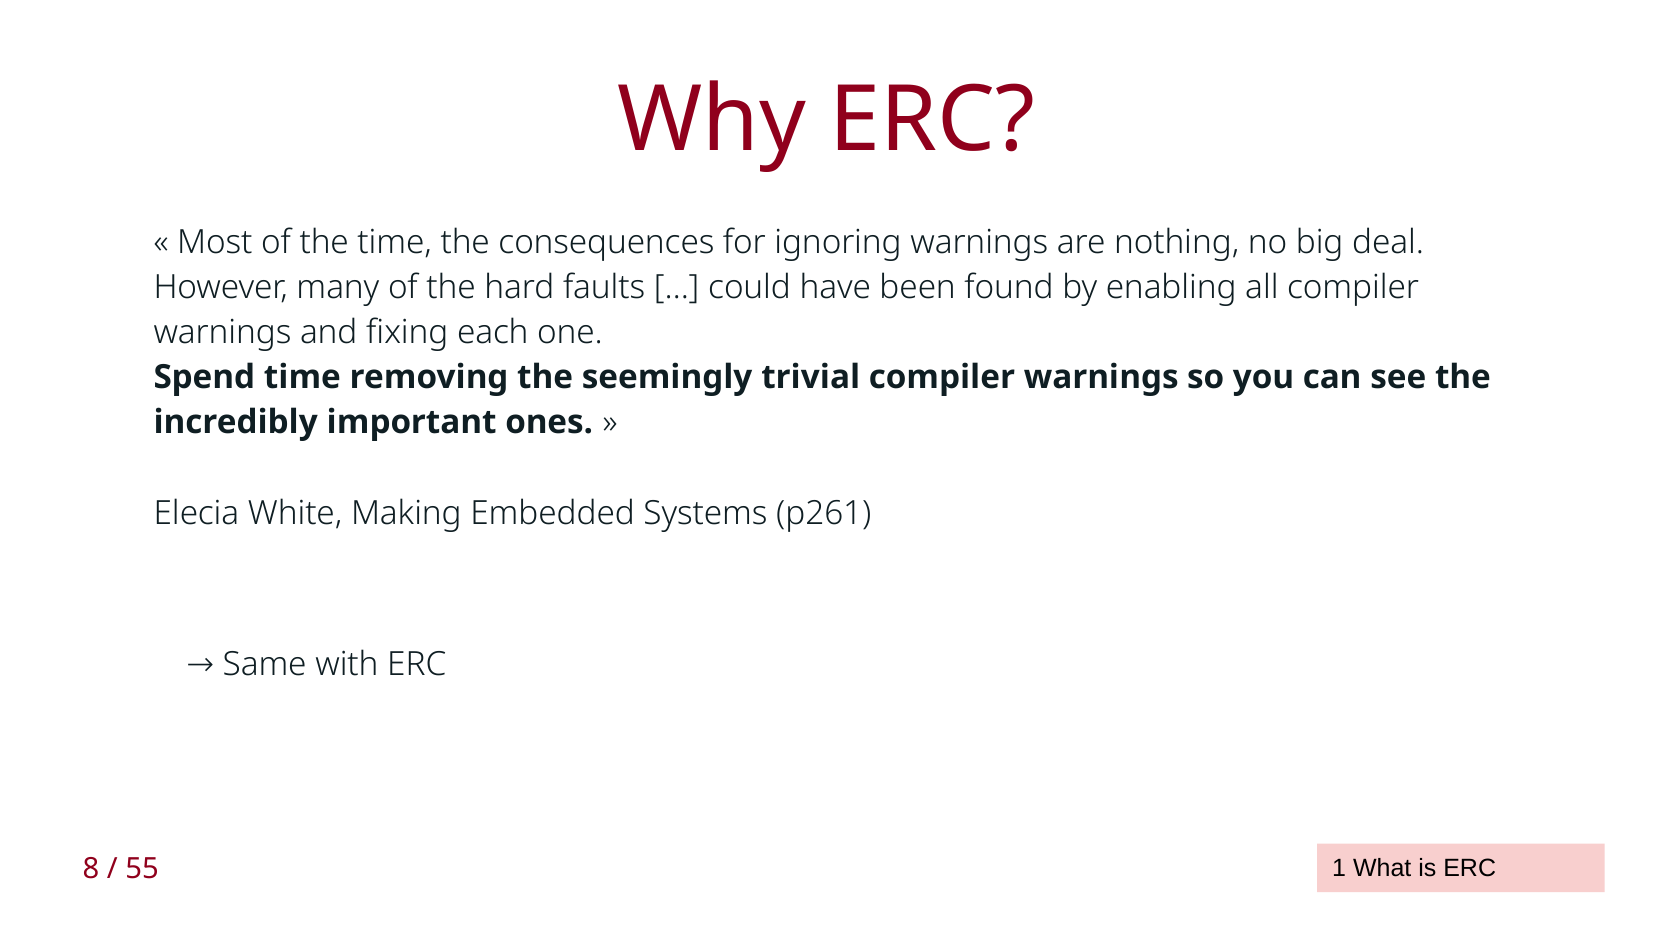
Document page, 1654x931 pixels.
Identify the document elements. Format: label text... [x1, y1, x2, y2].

title Why ERC? [82, 37, 1571, 193]
list → Same with ERC [115, 639, 1604, 750]
text_box 1 What is ERC [1317, 843, 1605, 893]
list « Most of the time, the consequences for ignoring warnings are nothing, no big deal. However, many of the hard faults […] could have been found by enabling all compiler warnings and fixing each one. Spend time removing the seemingly trivial compiler warnings so you can see the incredibly important ones. » Elecia White, Making Embedded Systems (p261) [82, 217, 1558, 636]
